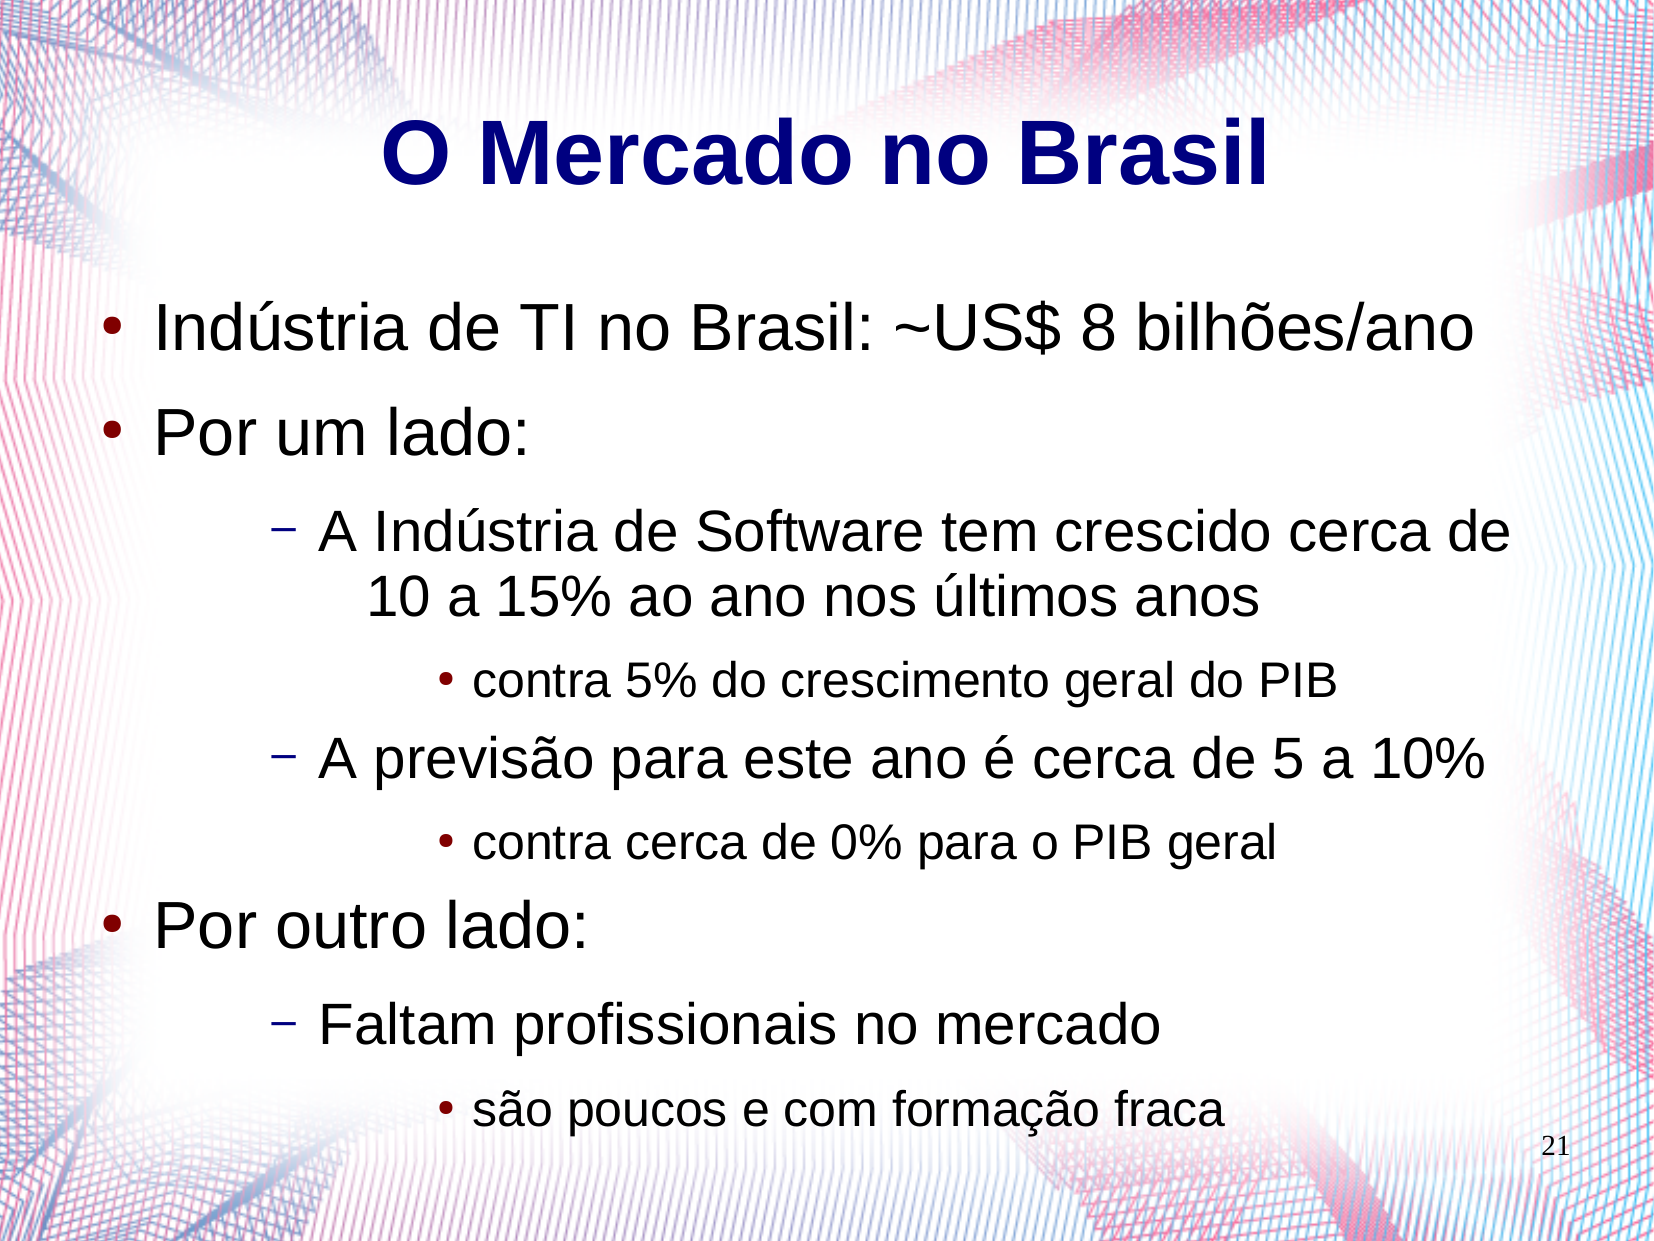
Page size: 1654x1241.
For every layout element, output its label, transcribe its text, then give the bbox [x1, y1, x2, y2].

picture [0, 0, 1654, 1241]
list Indústria de TI no Brasil: ~US$ 8 bilhões/ano Por um lado: A Indústria de Software tem crescido cerca de 10 a 15% ao ano nos últimos anos contra 5% do crescimento geral do PIB A previsão para este ano é cerca de 5 a 10% contra cerca de 0% para o PIB geral Por outro lado: Faltam profissionais no mercado são poucos e com formação fraca [82, 290, 1571, 1137]
title O Mercado no Brasil [82, 49, 1571, 257]
